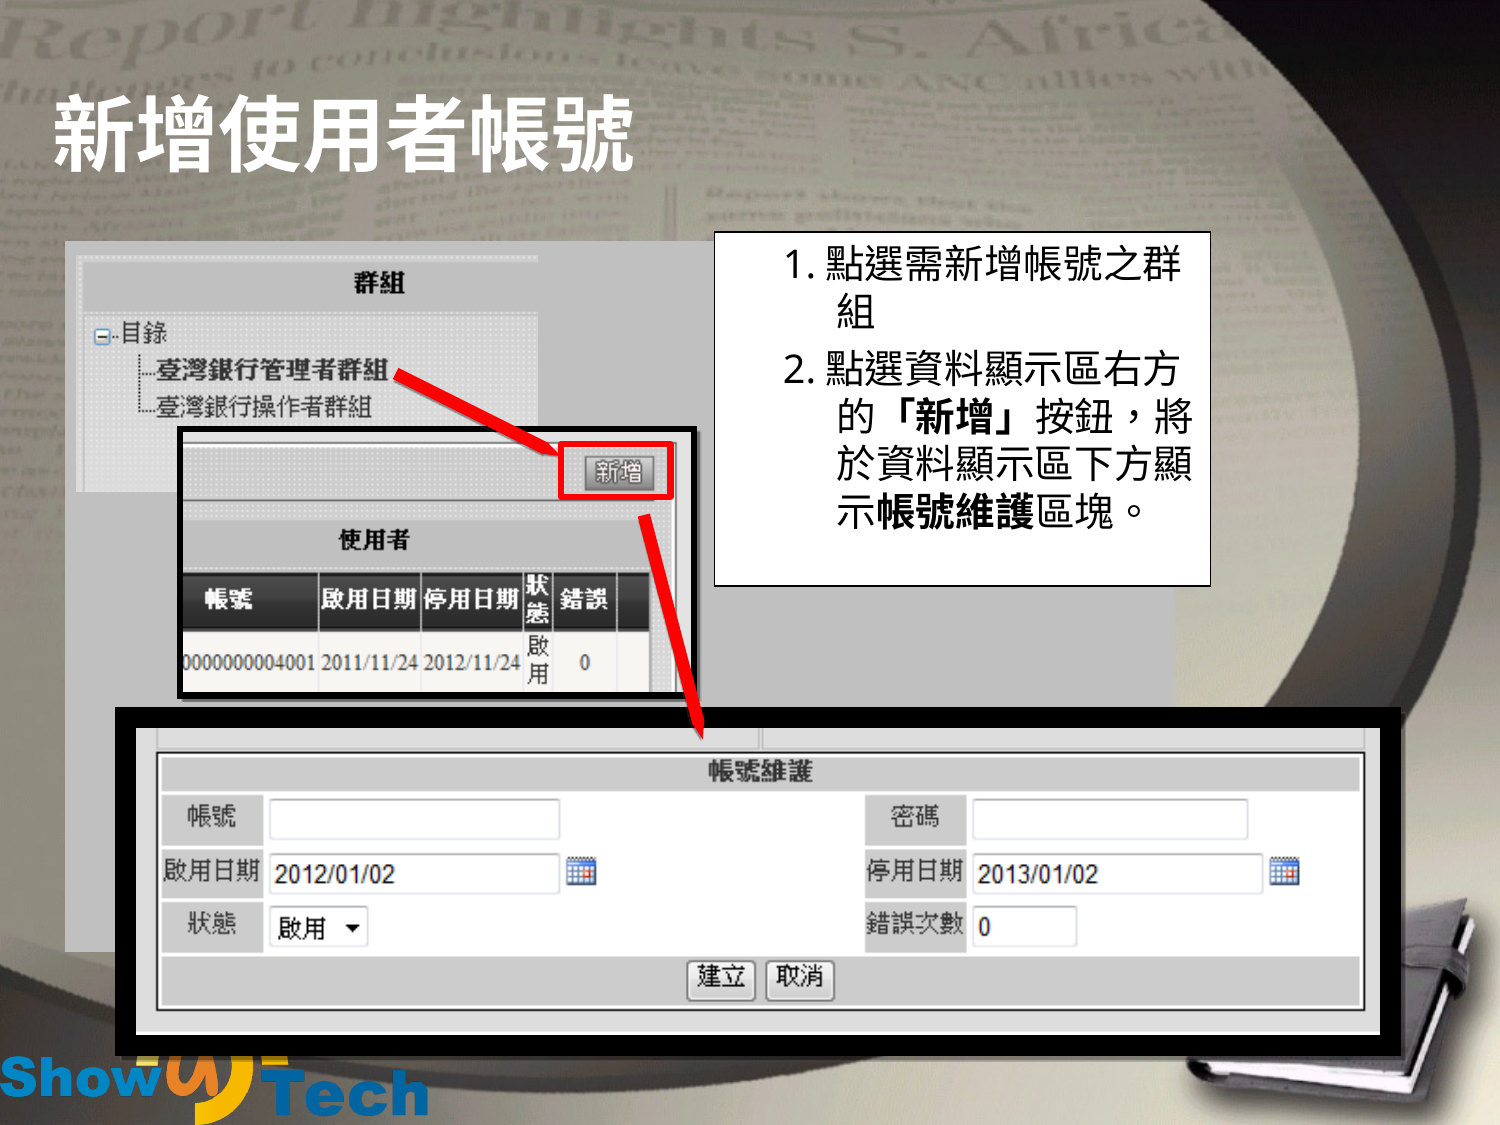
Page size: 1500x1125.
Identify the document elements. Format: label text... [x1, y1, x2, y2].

picture [135, 727, 1381, 1035]
picture [564, 447, 667, 494]
title 新增使用者帳號 [37, 75, 1163, 175]
list 1.點選需新增帳號之群組 2.點選資料顯示區右方的「新增」按鈕，將於資料顯示區下方顯示帳號維護區塊。 [714, 231, 1211, 586]
picture [183, 432, 691, 693]
picture [76, 255, 538, 492]
